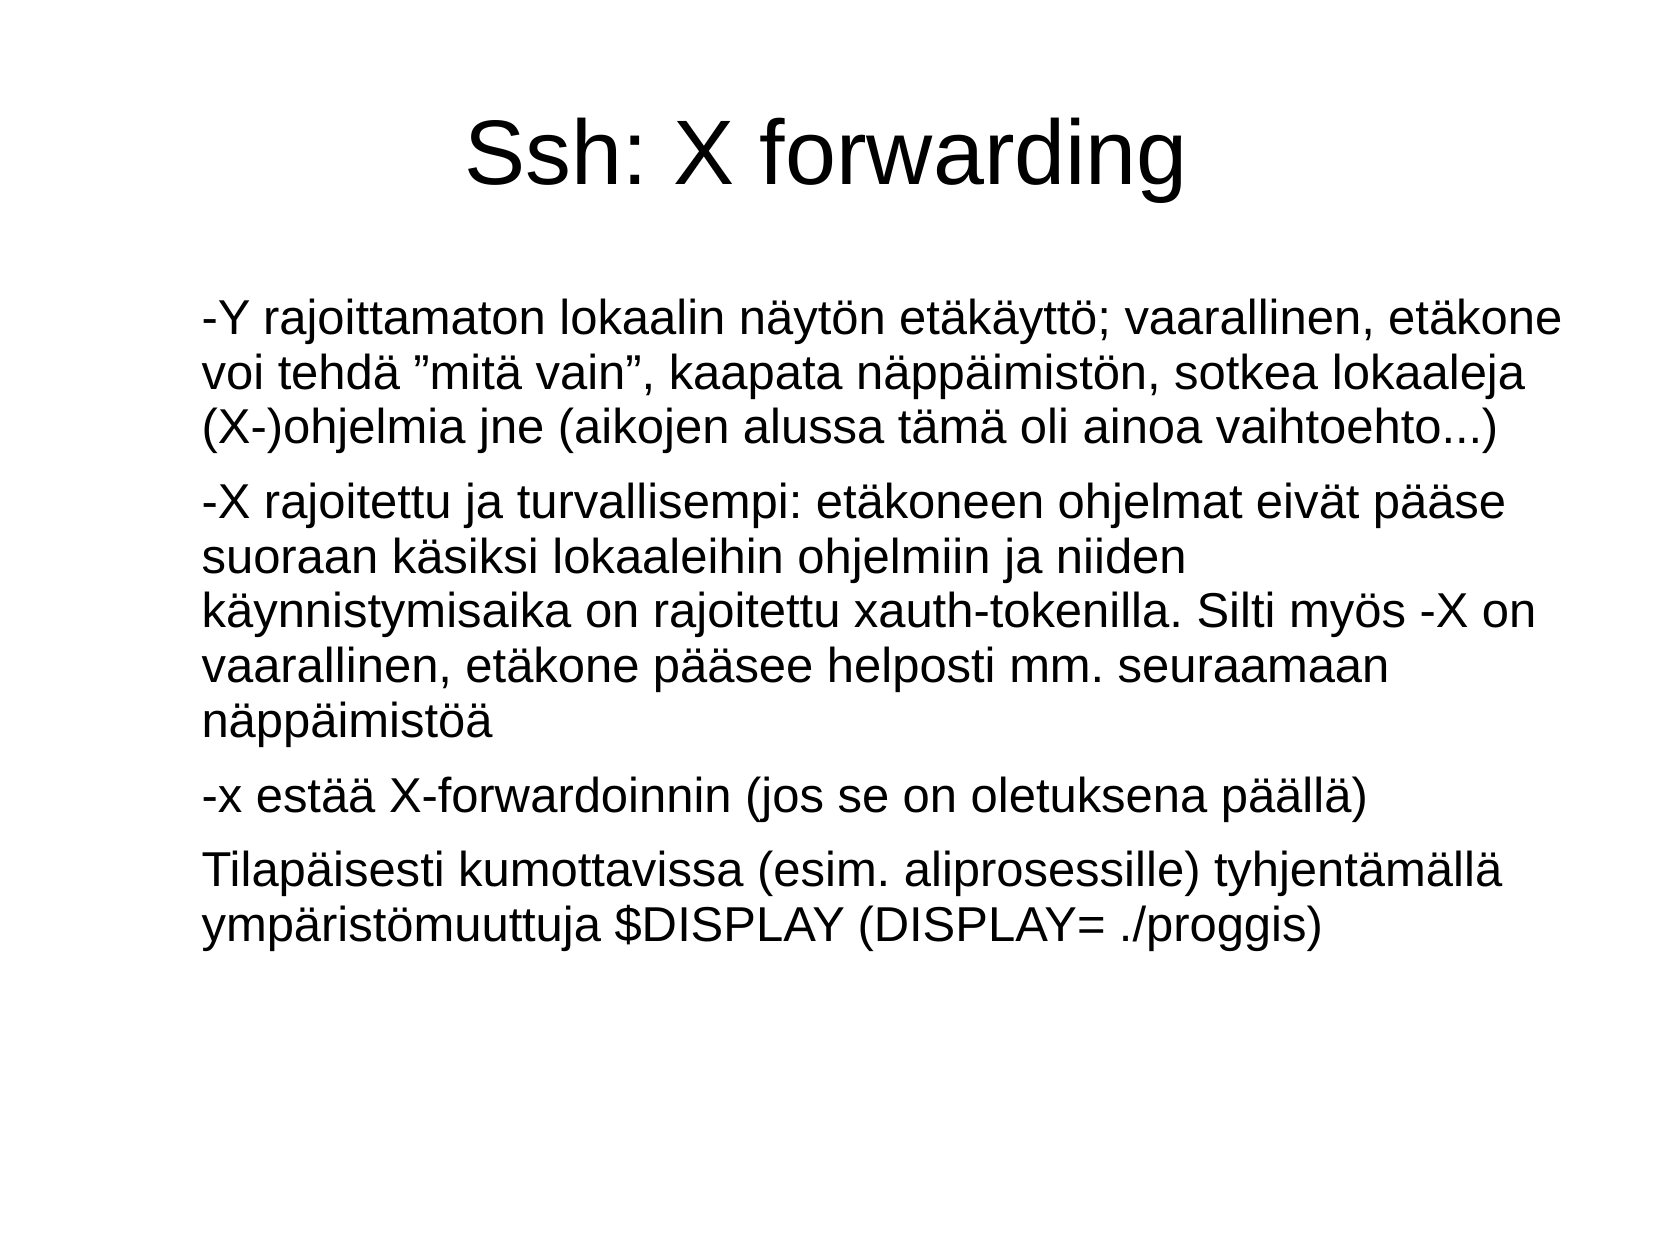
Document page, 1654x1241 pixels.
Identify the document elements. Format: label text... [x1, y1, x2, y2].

list -Y rajoittamaton lokaalin näytön etäkäyttö; vaarallinen, etäkone voi tehdä ”mitä vain”, kaapata näppäimistön, sotkea lokaaleja (X-)ohjelmia jne (aikojen alussa tämä oli ainoa vaihtoehto...) -X rajoitettu ja turvallisempi: etäkoneen ohjelmat eivät pääse suoraan käsiksi lokaaleihin ohjelmiin ja niiden käynnistymisaika on rajoitettu xauth-tokenilla. Silti myös -X on vaarallinen, etäkone pääsee helposti mm. seuraamaan näppäimistöä -x estää X-forwardoinnin (jos se on oletuksena päällä) Tilapäisesti kumottavissa (esim. aliprosessille) tyhjentämällä ympäristömuuttuja $DISPLAY (DISPLAY= ./proggis) [82, 290, 1571, 1010]
title Ssh: X forwarding [82, 49, 1571, 257]
